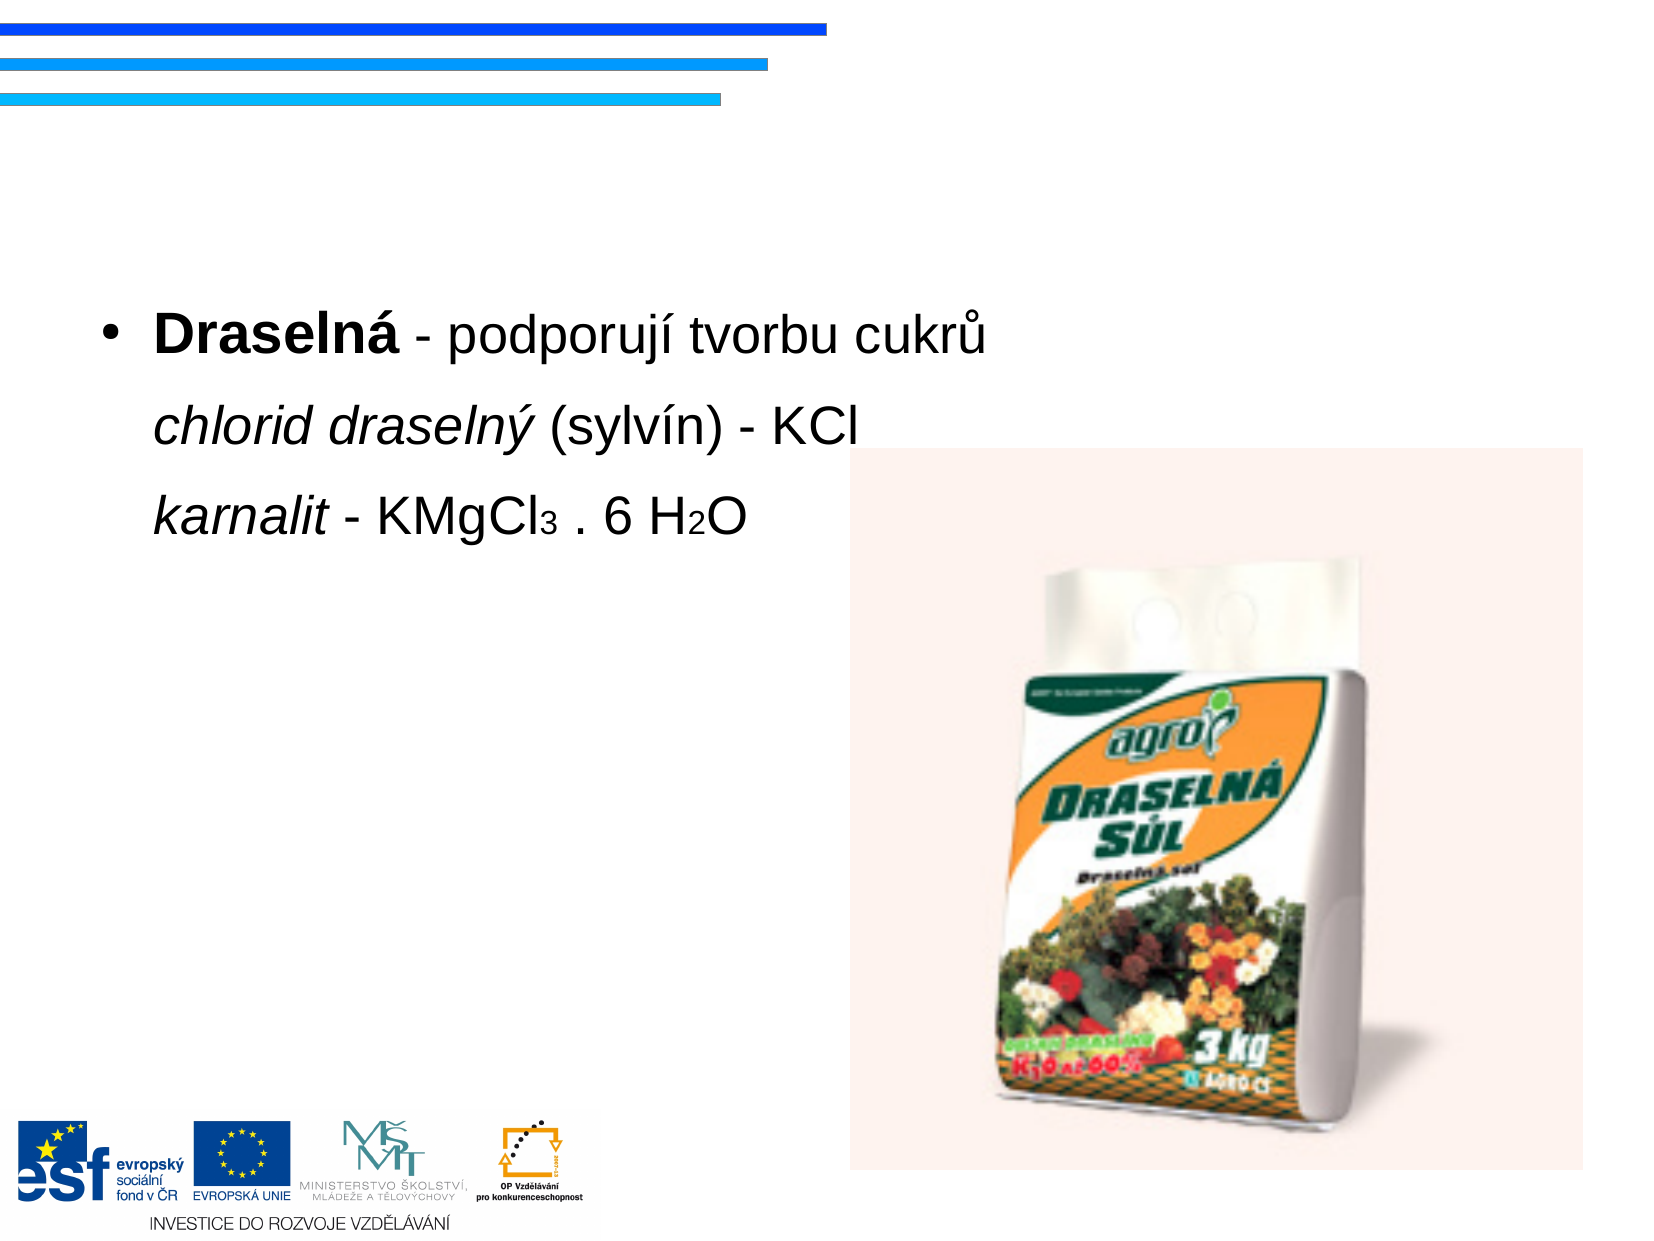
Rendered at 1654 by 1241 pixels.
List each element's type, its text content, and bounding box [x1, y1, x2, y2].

text_box [0, 23, 827, 36]
text_box [0, 58, 768, 71]
picture [850, 448, 1583, 1170]
list Draselná - podporují tvorbu cukrů chlorid draselný (sylvín) - KCl karnalit - KMgCl3 . 6 H2O [82, 210, 1571, 1030]
text_box [0, 93, 721, 106]
picture [0, 1109, 601, 1241]
